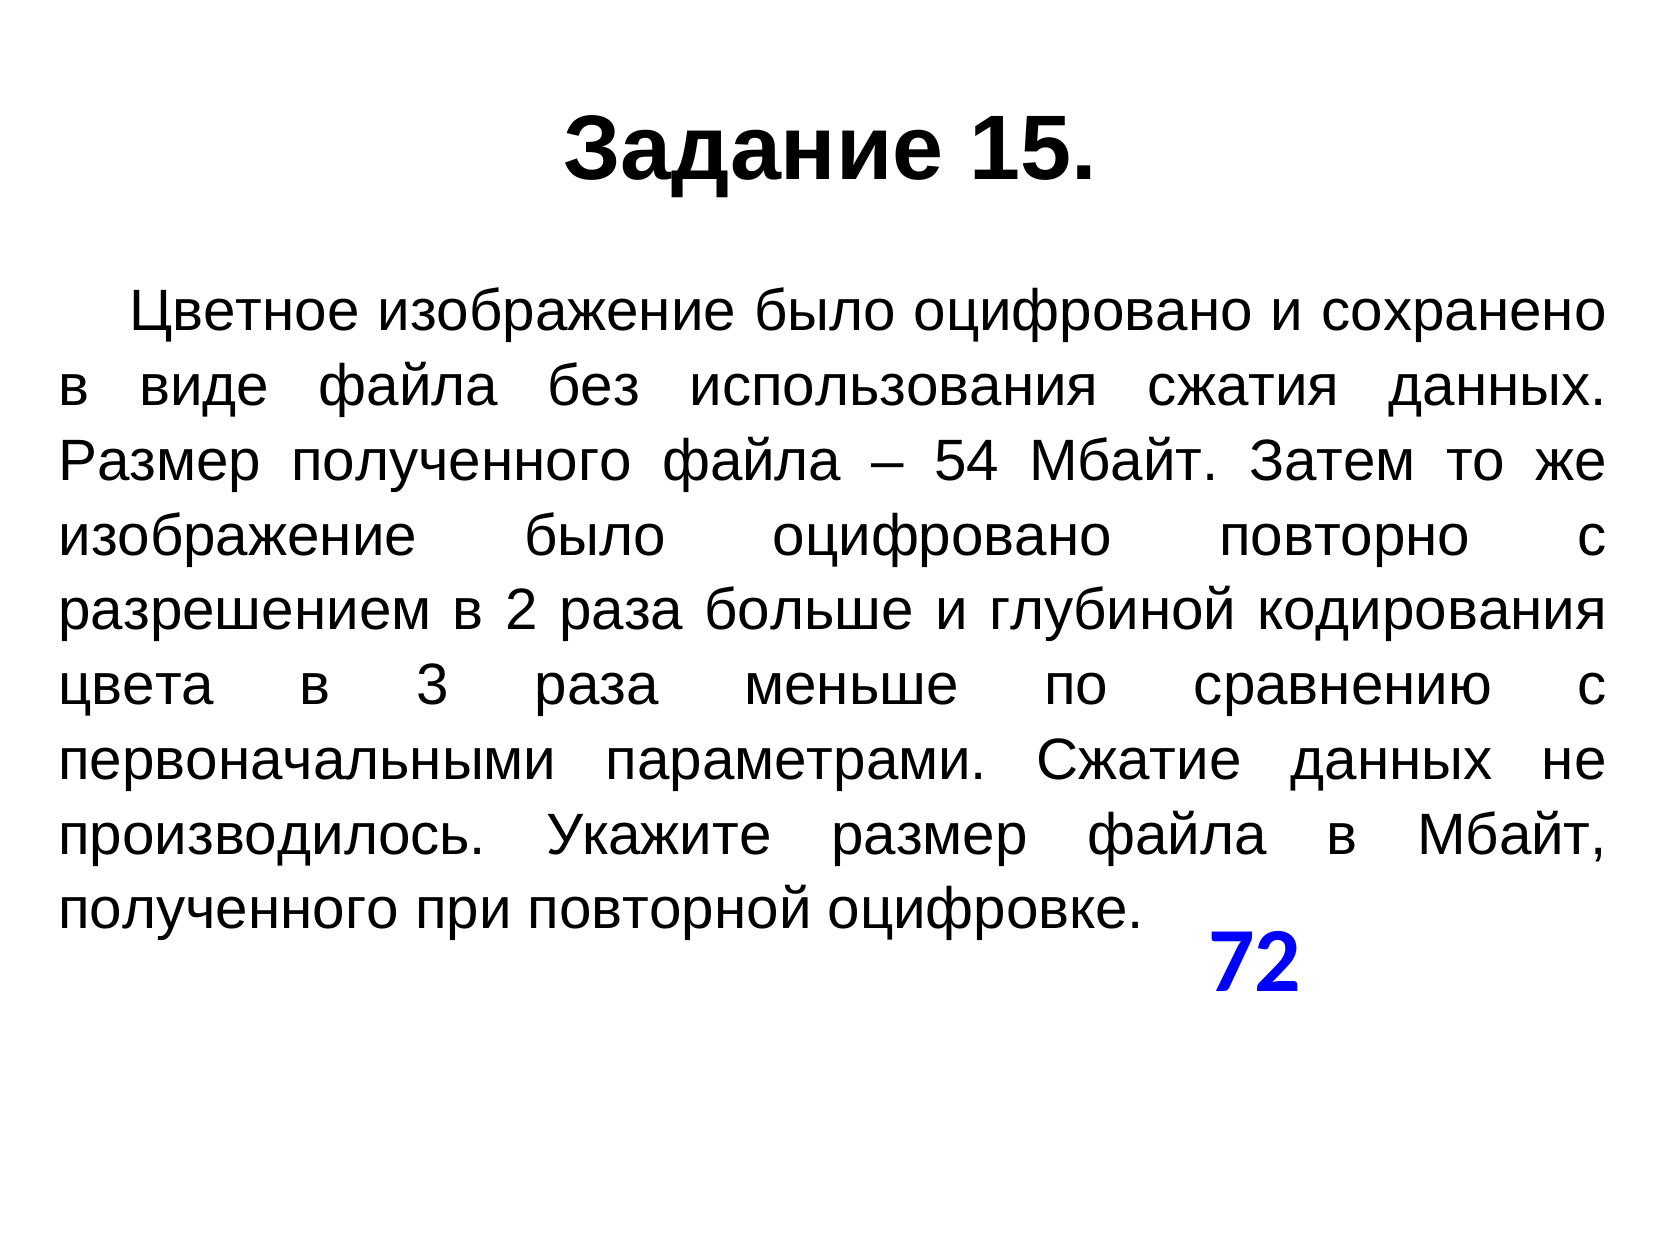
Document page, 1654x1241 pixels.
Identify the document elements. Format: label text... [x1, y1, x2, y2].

text_box 72 [1151, 915, 1359, 1022]
list Цветное изображение было оцифровано и сохранено в виде файла без использования сжатия данных. Размер полученного файла – 54 Мбайт. Затем то же изображение было оцифровано повторно с разрешением в 2 раза больше и глубиной кодирования цвета в 3 раза меньше по сравнению с первоначальными параметрами. Сжатие данных не производилось. Укажите размер файла в Мбайт, полученного при повторной оцифровке. [58, 268, 1609, 827]
title Задание 15. [82, 68, 1571, 268]
